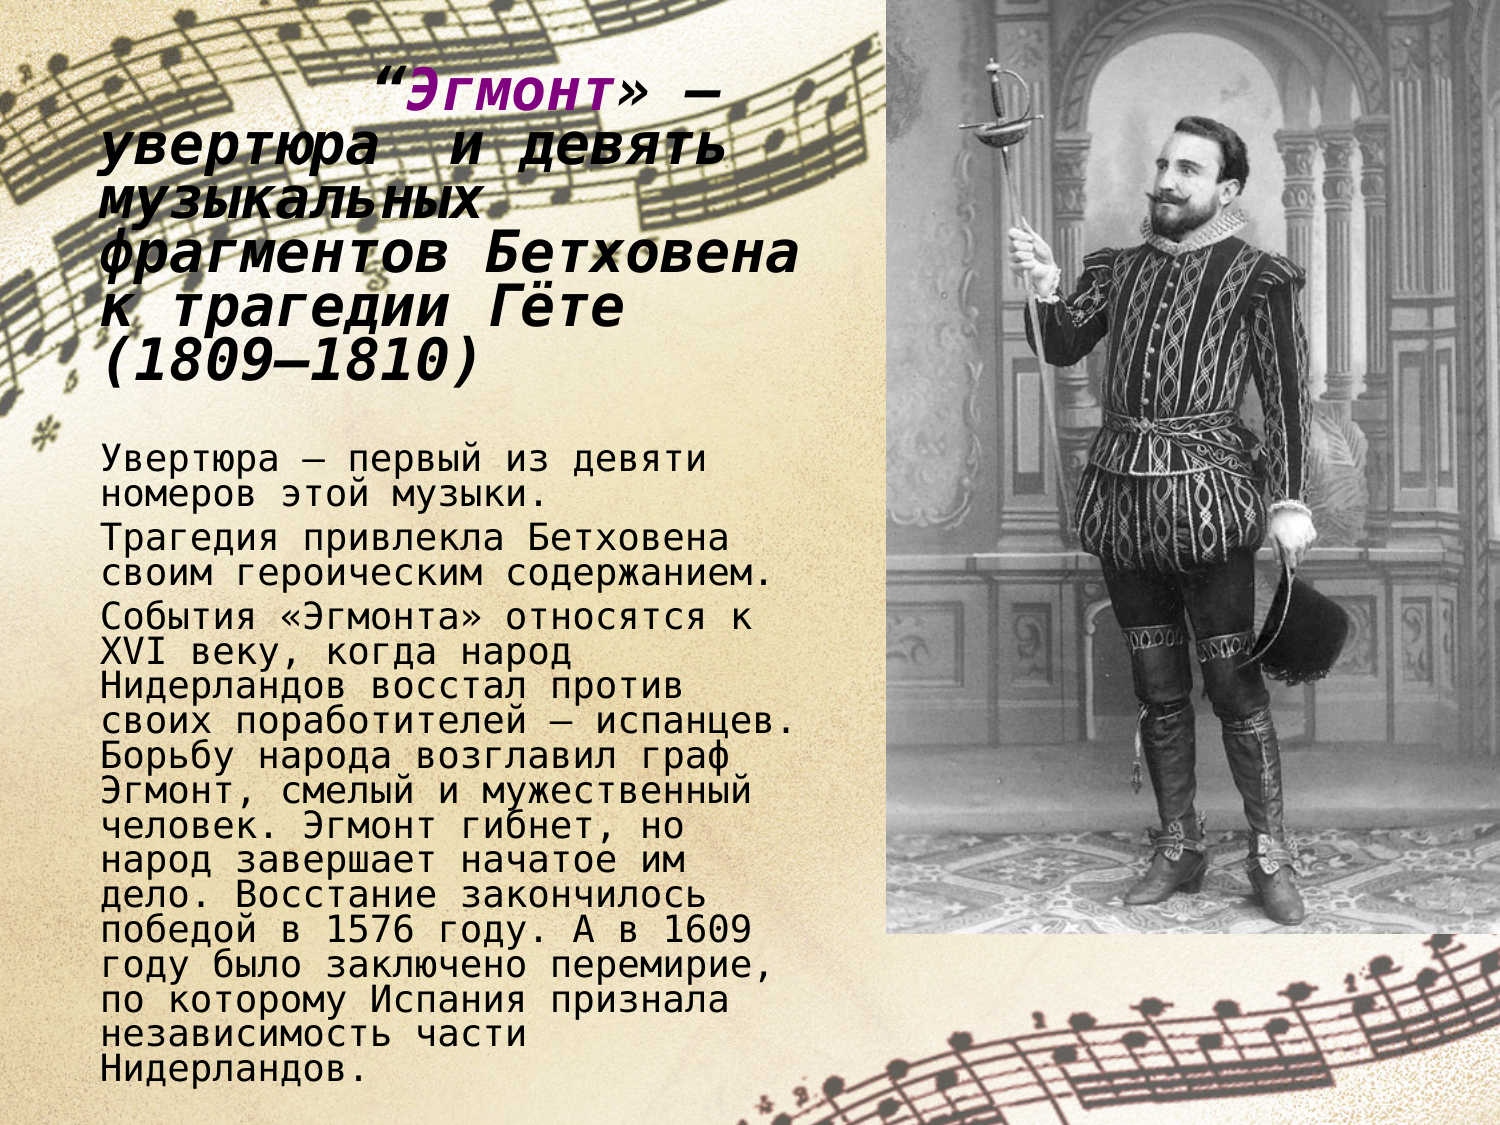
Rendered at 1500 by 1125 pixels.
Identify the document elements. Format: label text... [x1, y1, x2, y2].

picture [0, 0, 1500, 1125]
list “Эгмонт» — увертюра и девять музыкальных фрагментов Бетховена к трагедии Гёте (1809—1810) Увертюра — первый из девяти номеров этой музыки. Трагедия привлекла Бетховена своим героическим содержанием. События «Эгмонта» относятся к XVI веку, когда народ Нидерландов восстал против своих поработителей — испанцев. Борьбу народа возглавил граф Эгмонт, смелый и мужественный человек. Эгмонт гибнет, но народ завершает начатое им дело. Восстание закончилось победой в 1576 году. А в 1609 году было заключено перемирие, по которому Испания признала независимость части Нидерландов. [29, 59, 835, 1125]
